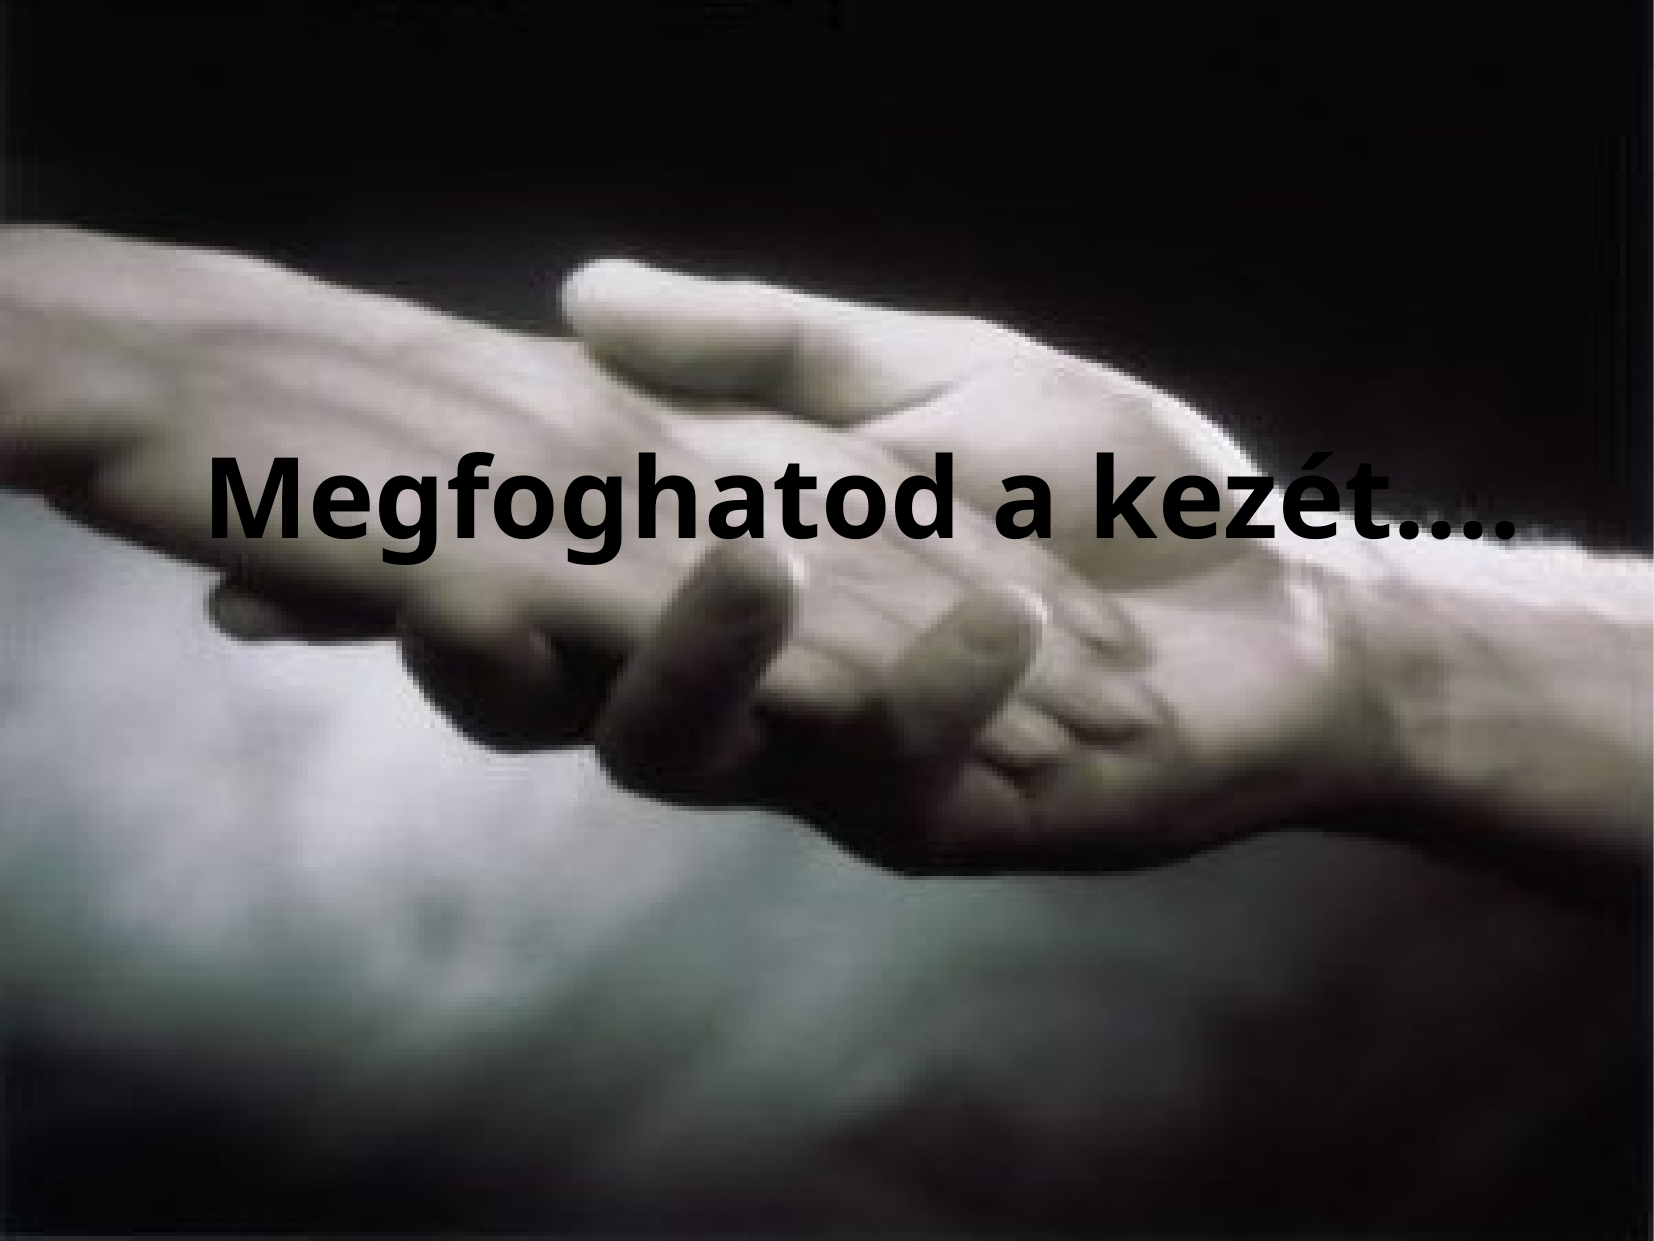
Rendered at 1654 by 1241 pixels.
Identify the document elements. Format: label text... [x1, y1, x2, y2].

picture [0, 0, 1654, 1241]
subtitle Megfoghatod a kezét.... [118, 88, 1607, 903]
